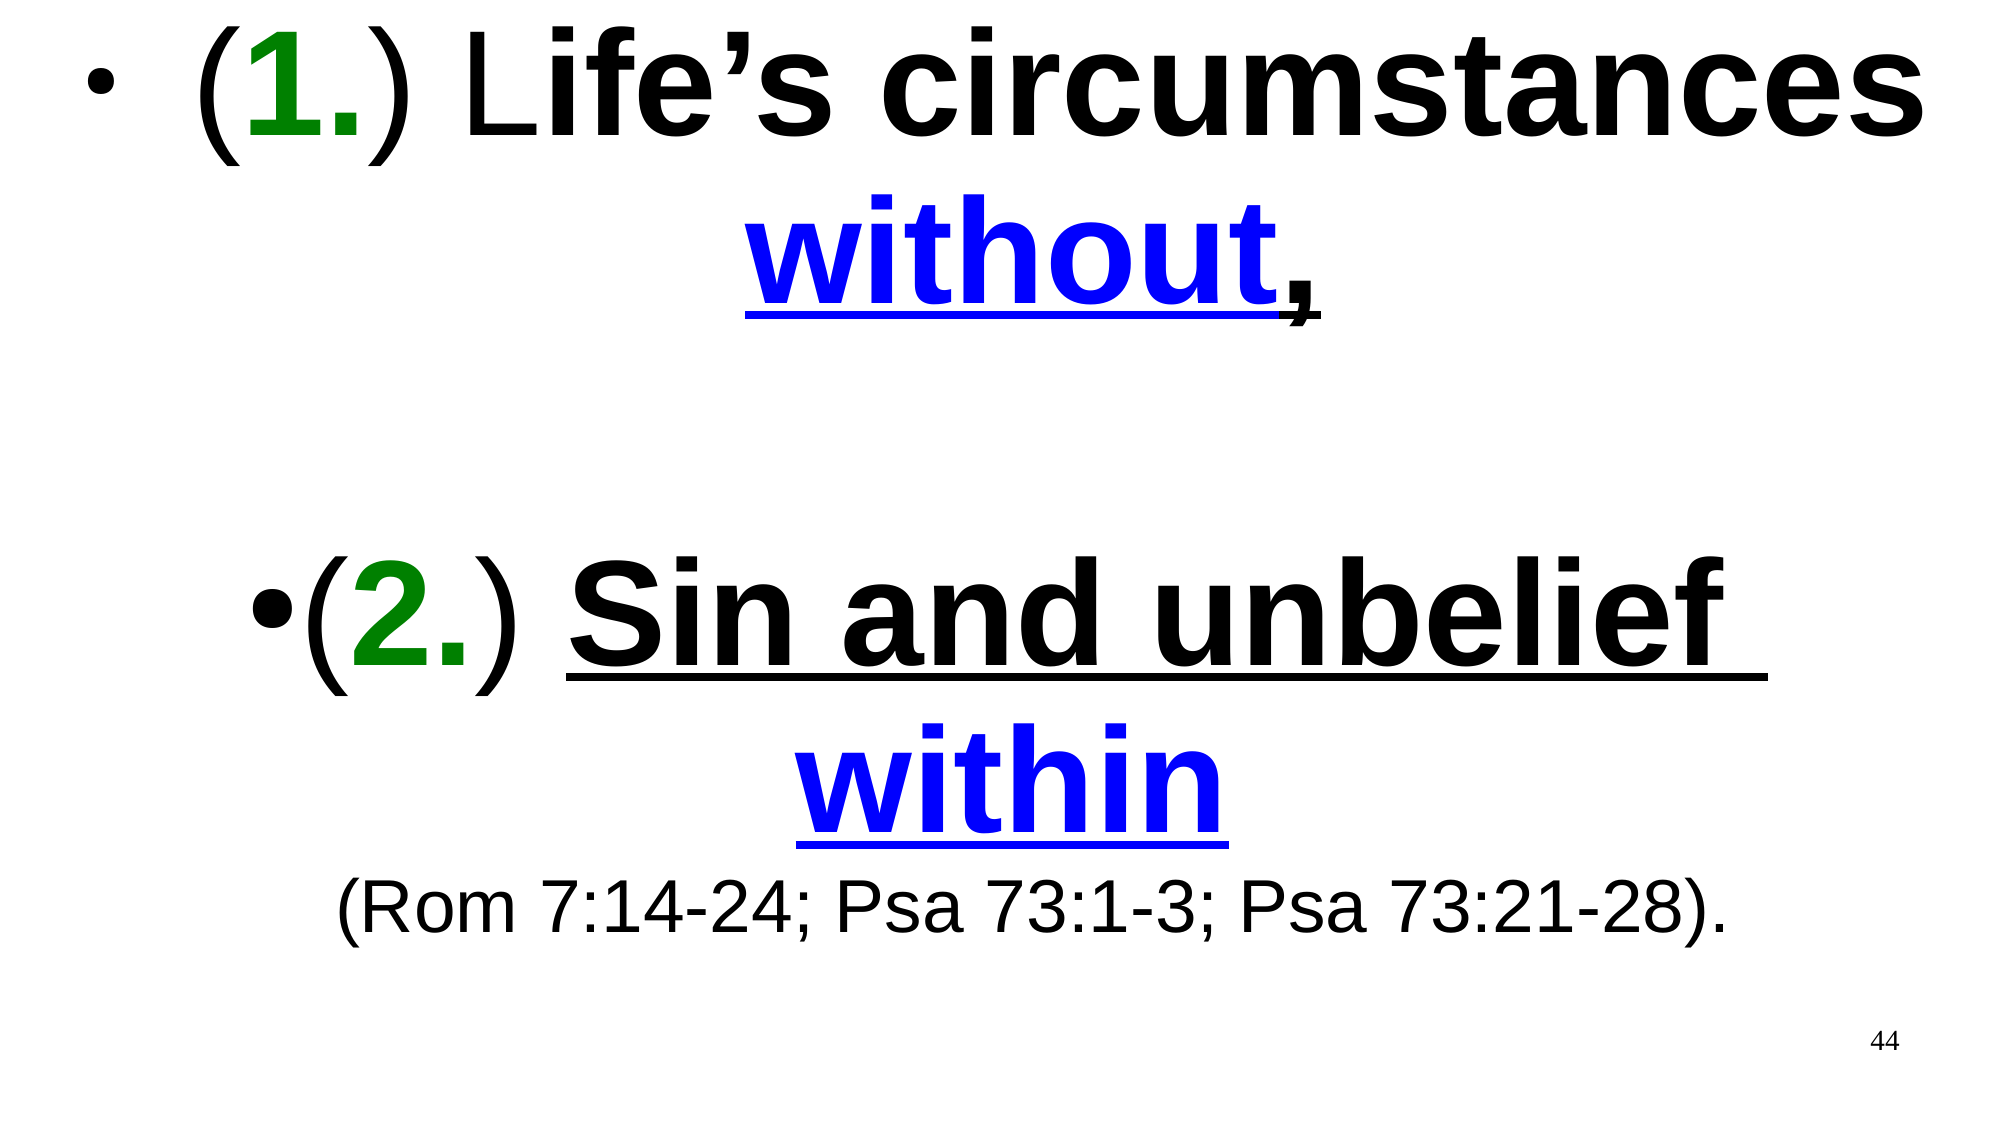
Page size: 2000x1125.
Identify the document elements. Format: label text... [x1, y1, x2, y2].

list (1.) Life’s circumstances without, (2.) Sin and unbelief within (Rom 7:14-24; Psa 73:1-3; Psa 73:21-28). [0, 0, 1996, 1123]
